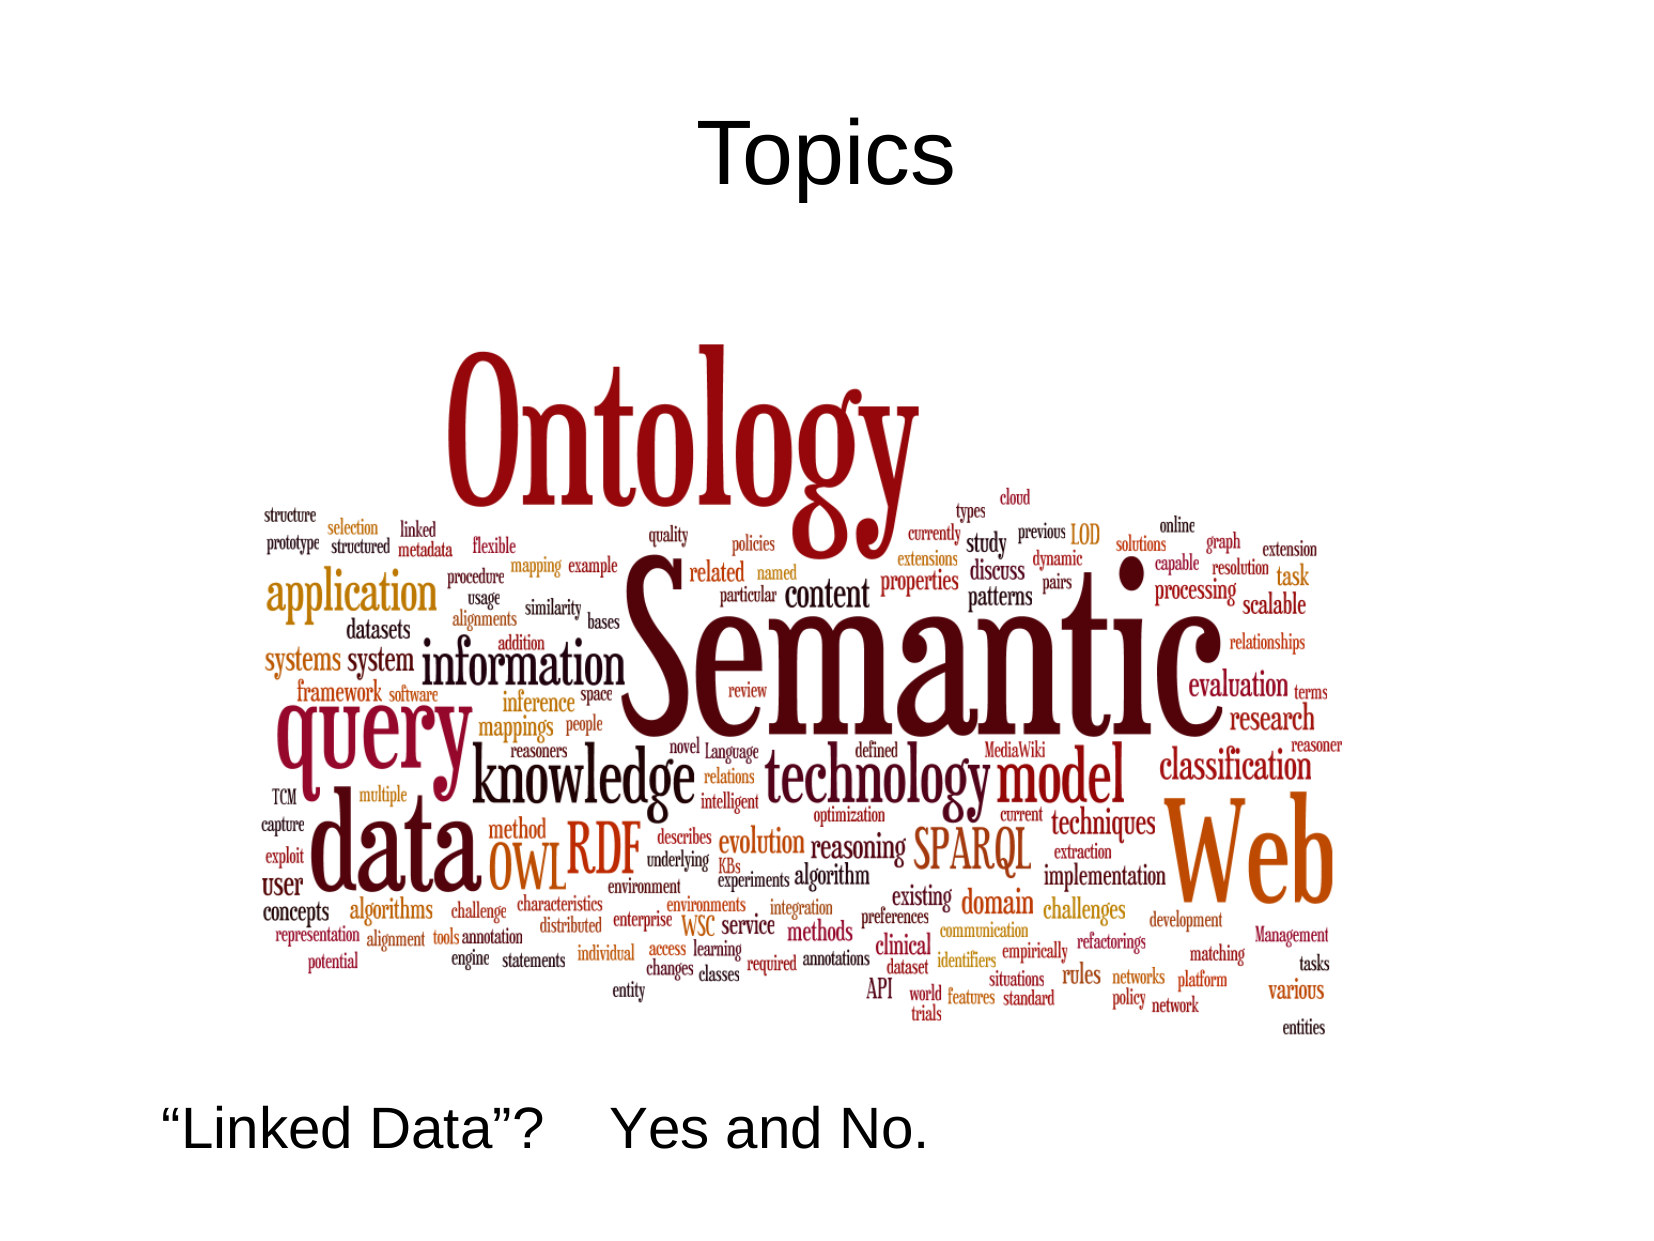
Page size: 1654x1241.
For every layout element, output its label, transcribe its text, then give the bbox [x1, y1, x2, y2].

picture [227, 338, 1373, 1044]
title Topics [82, 56, 1571, 250]
text_box “Linked Data”? Yes and No. [146, 1092, 947, 1169]
